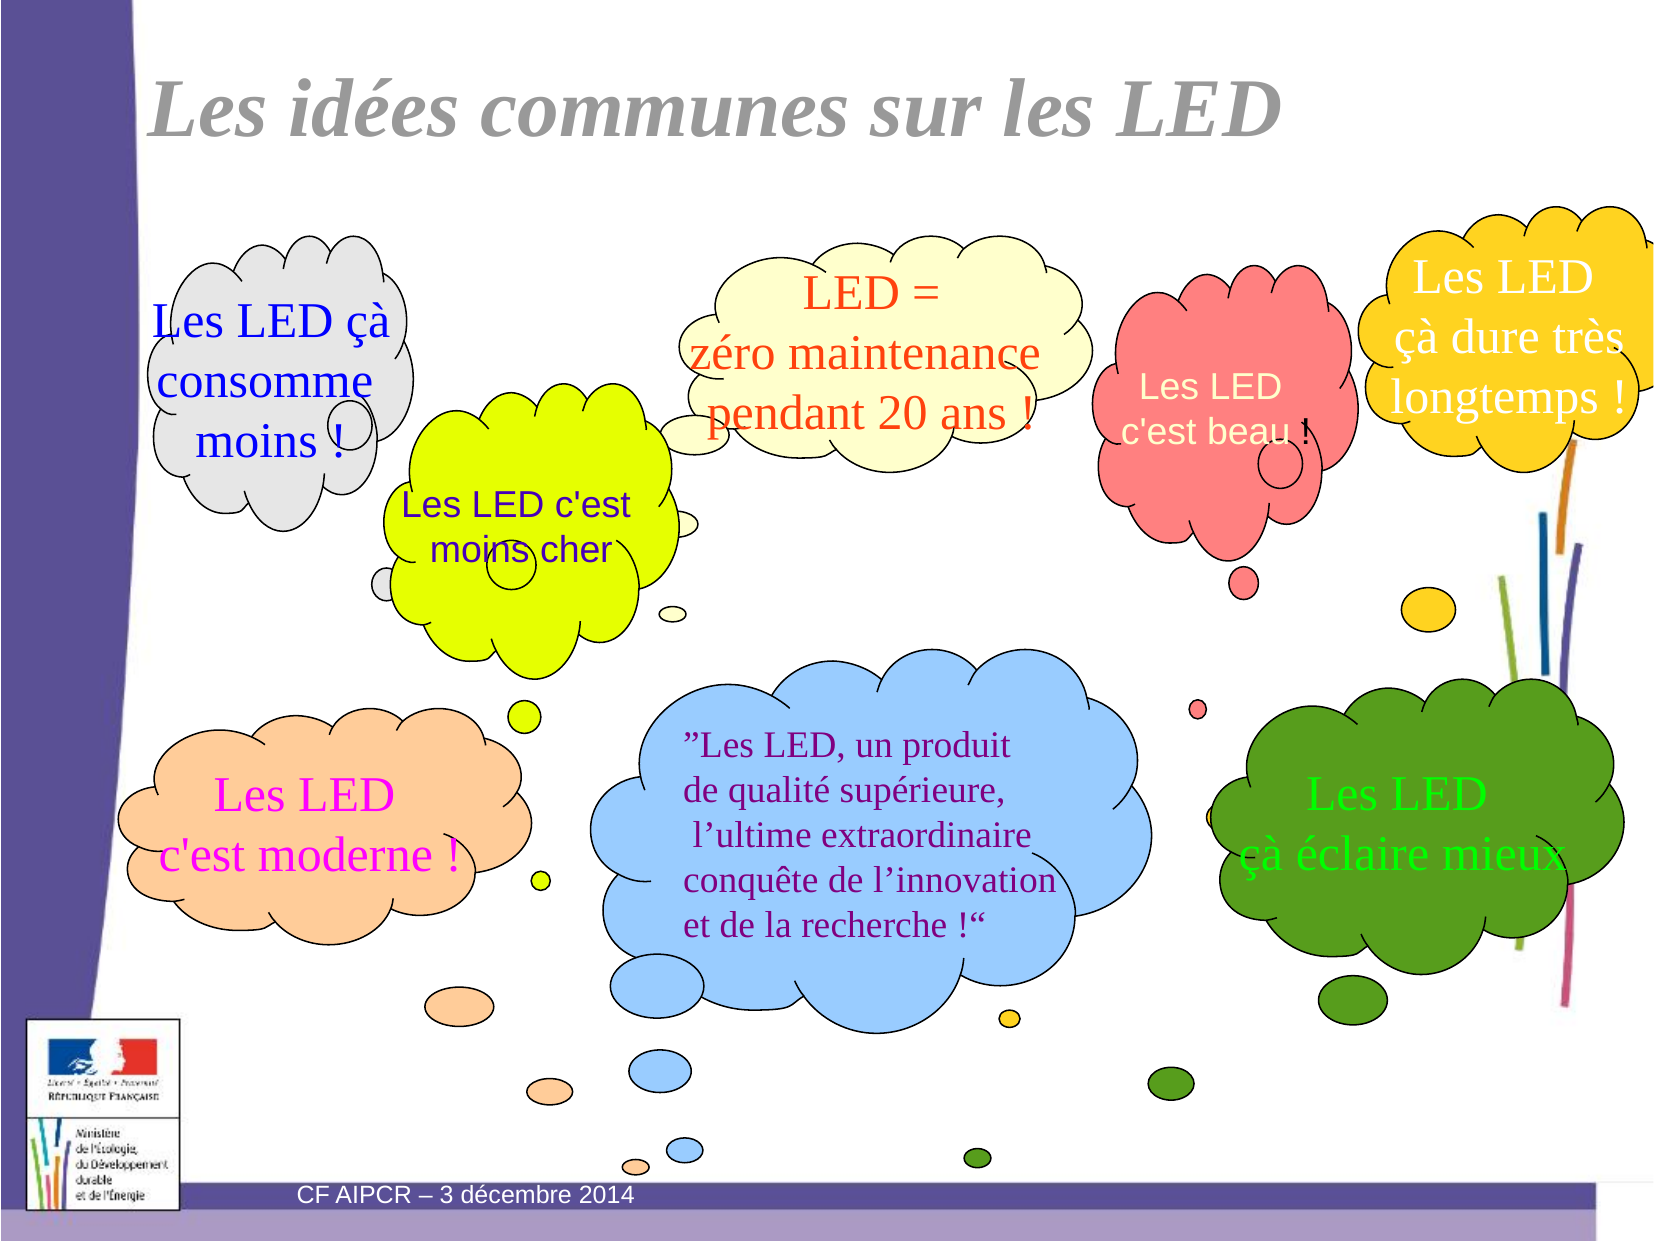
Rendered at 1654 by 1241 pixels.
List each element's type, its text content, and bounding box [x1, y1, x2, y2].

text_box Les LED c'est moderne ! [526, 1078, 573, 1105]
text_box ”Les LED, un produit de qualité supérieure, l’ultime extraordinaire conquête de l’innovation et de la recherche !“ [628, 1049, 692, 1093]
text_box Les LED c'est moderne ! [424, 987, 494, 1027]
text_box Les LED çà consomme moins ! [371, 567, 392, 601]
text_box Les LED c'est moins cher [383, 383, 680, 680]
text_box Les LED çà dure très longtemps ! [1401, 587, 1456, 632]
text_box Les LED c'est moderne ! [118, 708, 532, 945]
text_box Les LED çà éclaire mieux [1210, 679, 1625, 975]
picture [1, 0, 1654, 1241]
text_box Les LED çà dure très longtemps ! [1358, 206, 1654, 473]
text_box Les LED çà consomme moins ! [147, 236, 414, 532]
text_box Les LED çà éclaire mieux [964, 1148, 991, 1168]
text_box LED = zéro maintenance pendant 20 ans ! [660, 236, 1093, 473]
text_box Les idées communes sur les LED [147, 29, 1566, 177]
text_box ”Les LED, un produit de qualité supérieure, l’ultime extraordinaire conquête de l’innovation et de la recherche !“ [590, 649, 1152, 1034]
text_box Les LED c'est beau ! [1092, 265, 1359, 561]
text_box CF AIPCR – 3 décembre 2014 [296, 1181, 680, 1210]
text_box Les LED c'est beau ! [1228, 566, 1259, 600]
text_box Les LED c'est moins cher [507, 700, 541, 734]
text_box Les LED çà éclaire mieux [1318, 975, 1388, 1025]
text_box Les LED çà éclaire mieux [1148, 1067, 1195, 1101]
